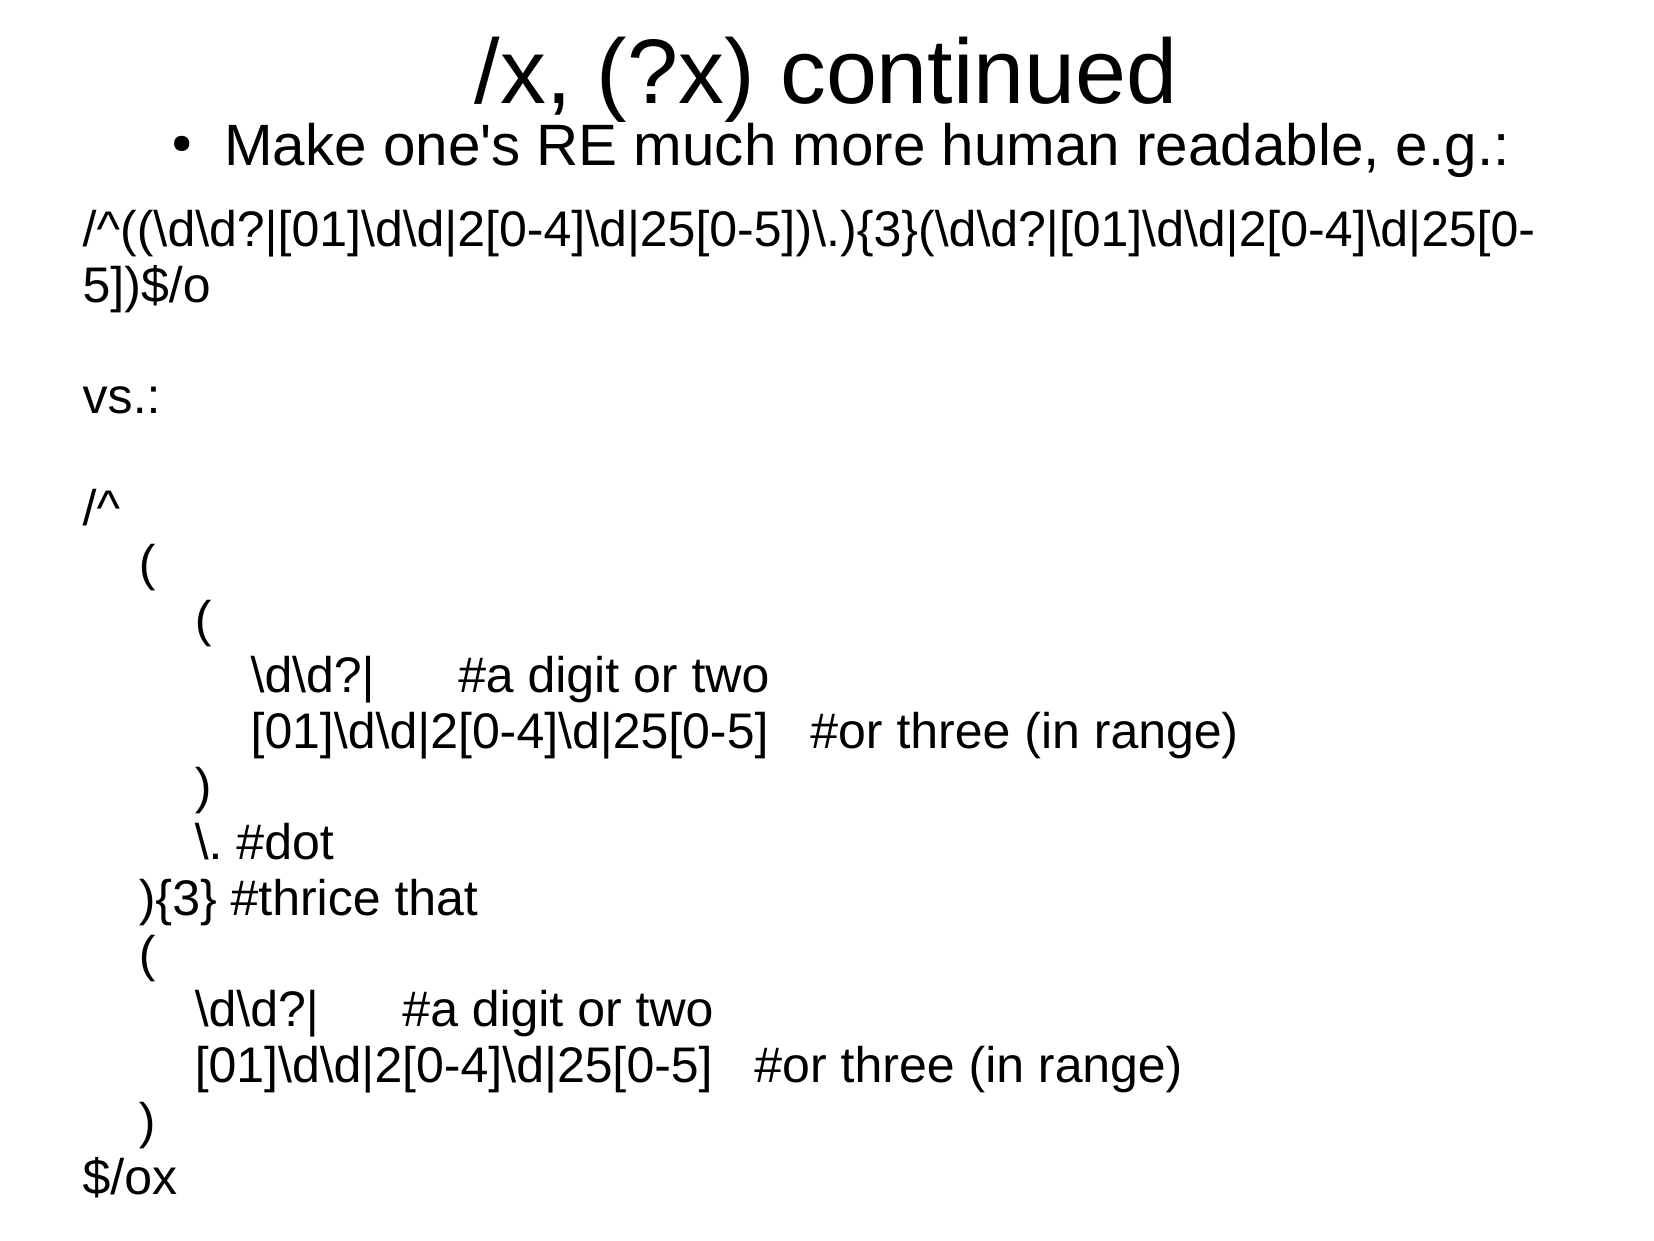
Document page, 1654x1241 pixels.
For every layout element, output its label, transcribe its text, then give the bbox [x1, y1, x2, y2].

list Make one's RE much more human readable, e.g.: /^((\d\d?|[01]\d\d|2[0-4]\d|25[0-5])\.){3}(\d\d?|[01]\d\d|2[0-4]\d|25[0-5])$/o vs.: /^ ( ( \d\d?| #a digit or two [01]\d\d|2[0-4]\d|25[0-5] #or three (in range) ) \. #dot ){3} #thrice that ( \d\d?| #a digit or two [01]\d\d|2[0-4]\d|25[0-5] #or three (in range) ) $/ox [82, 112, 1571, 1205]
title /x, (?x) continued [82, 20, 1571, 112]
